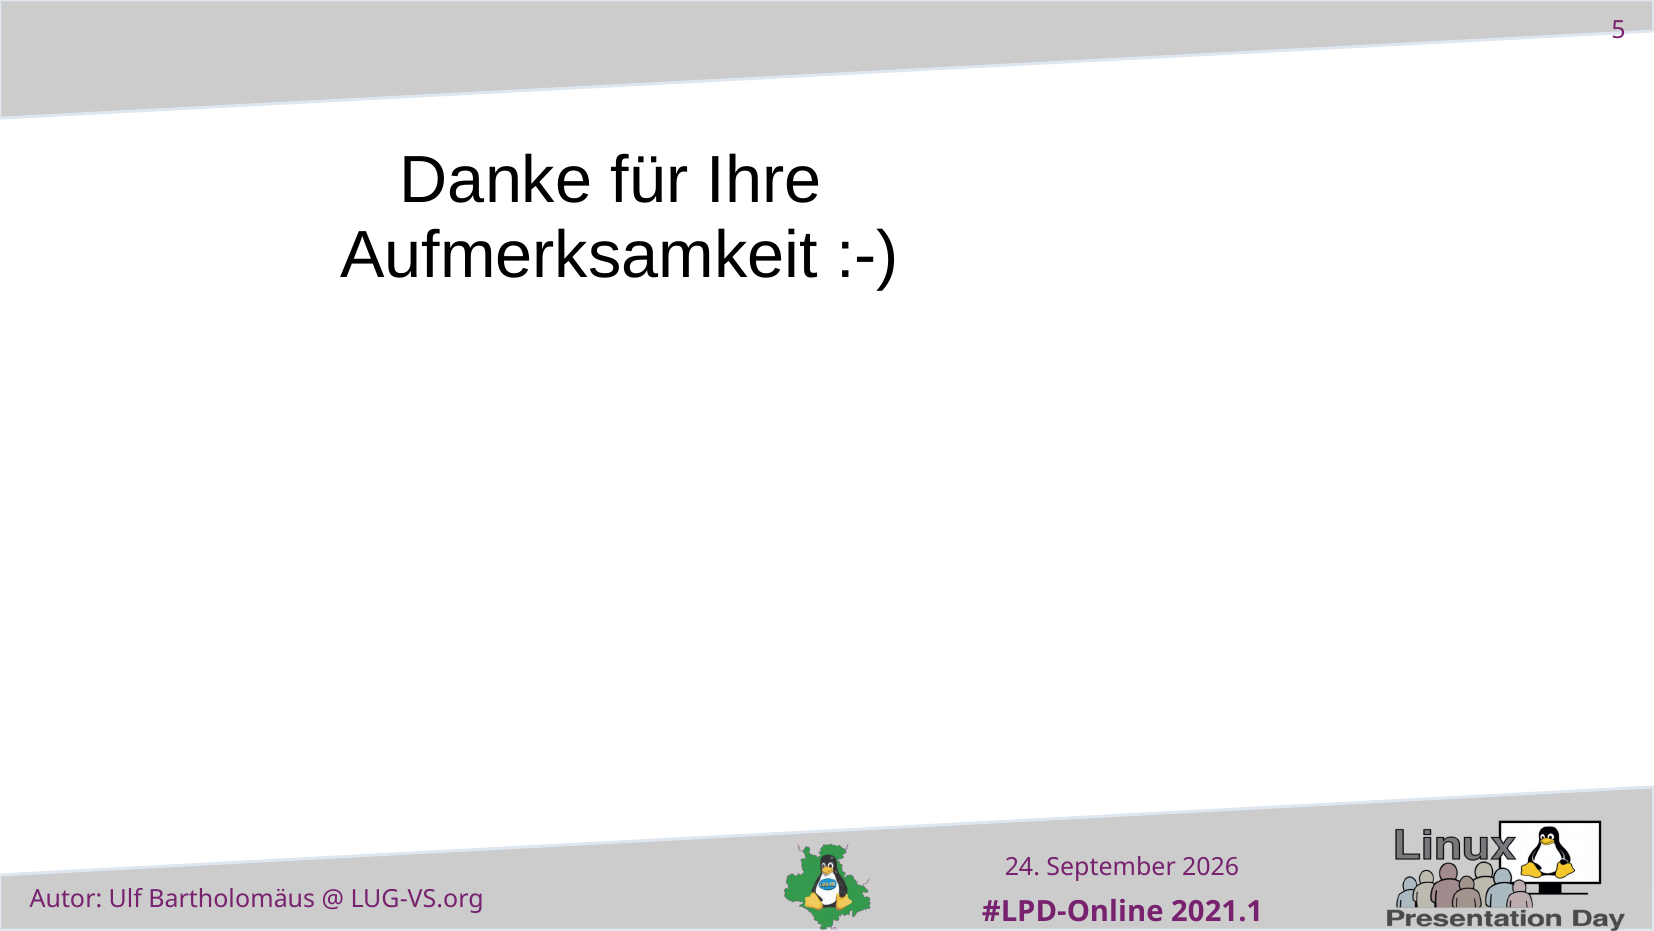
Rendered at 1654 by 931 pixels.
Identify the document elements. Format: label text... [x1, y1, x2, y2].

subtitle Danke für Ihre Aufmerksamkeit :-) [29, 11, 1211, 423]
picture [781, 841, 873, 931]
picture [1387, 820, 1625, 931]
